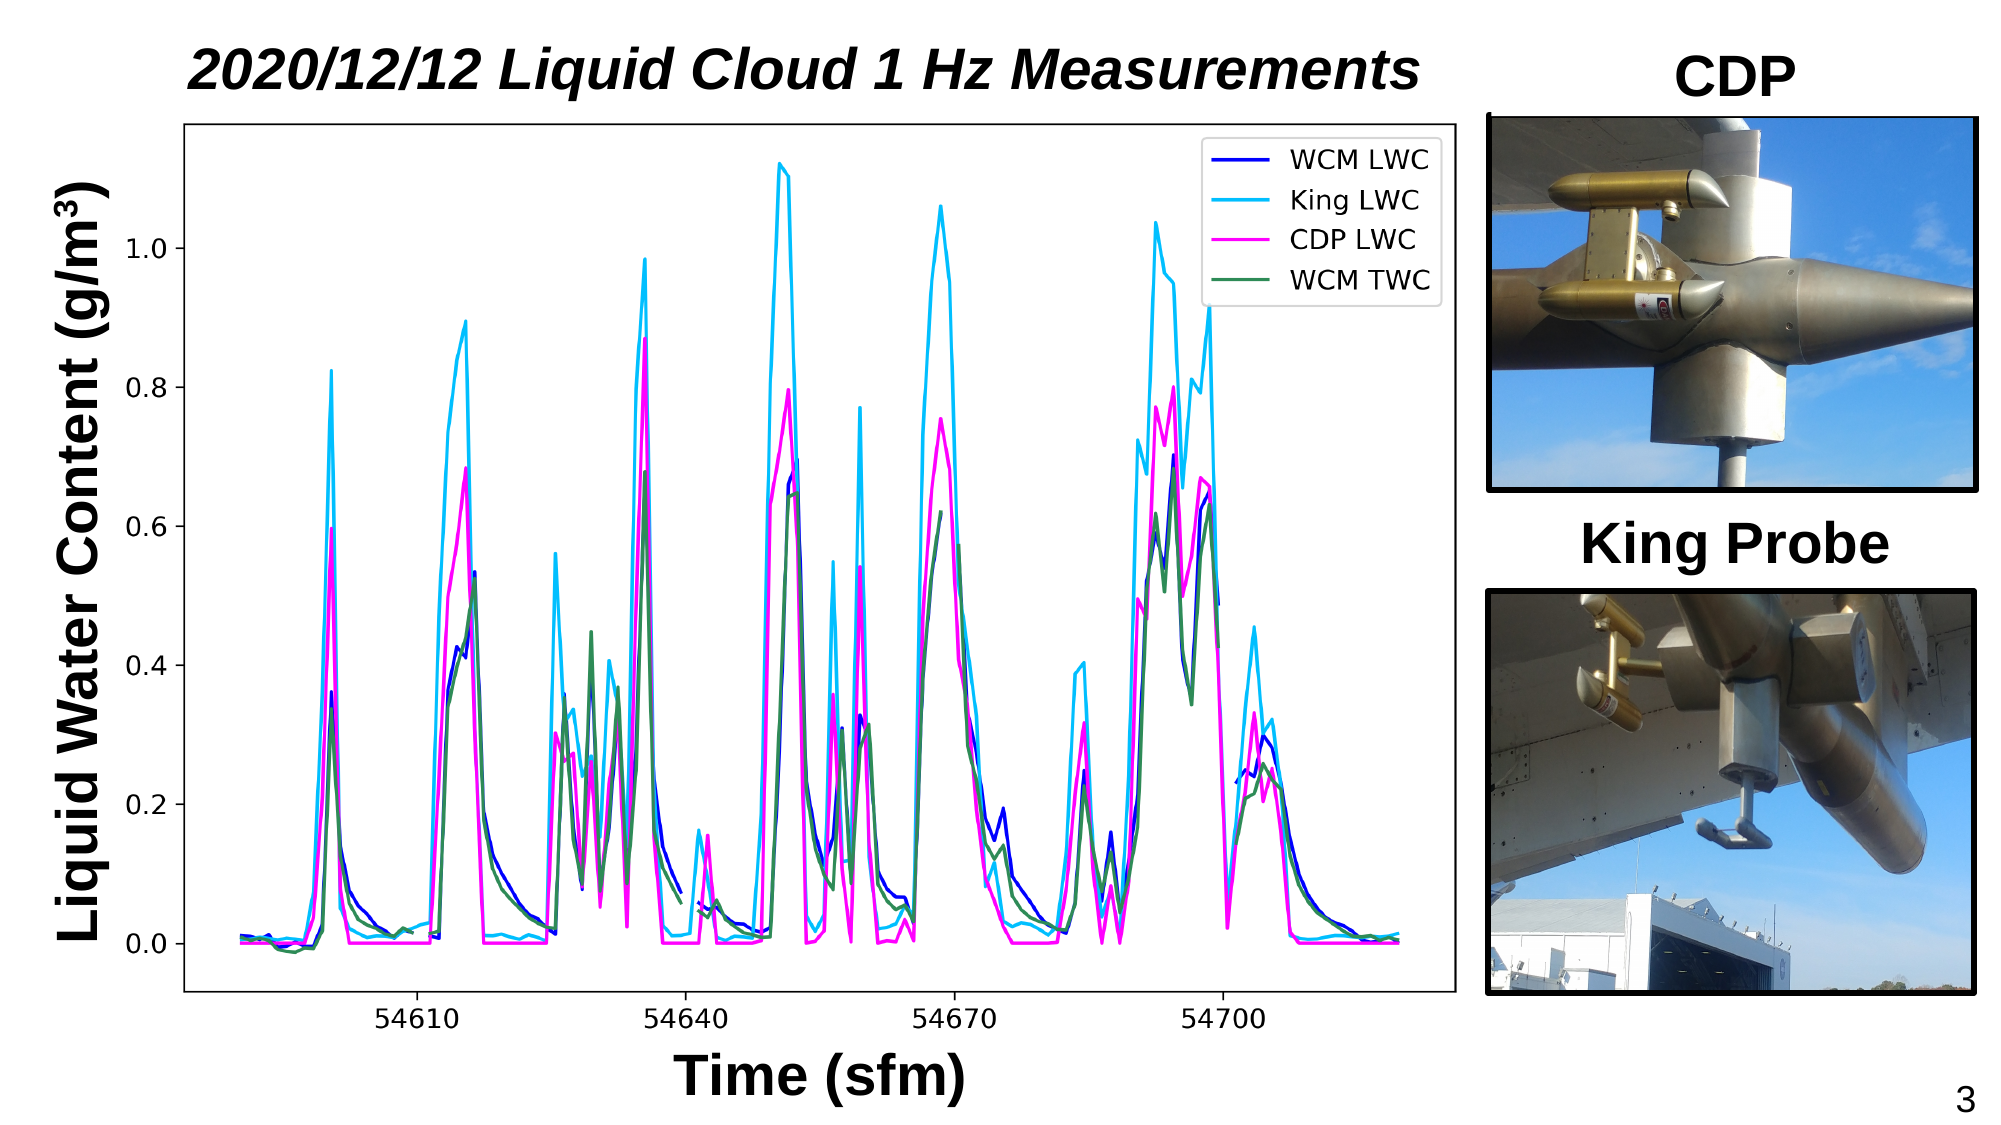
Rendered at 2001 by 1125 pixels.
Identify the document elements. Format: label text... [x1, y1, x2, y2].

picture [77, 123, 1473, 1081]
text_box King Probe [1491, 502, 1981, 583]
text_box Liquid Water Content (g/m3) [36, 120, 117, 1006]
picture [1491, 117, 1974, 488]
text_box 2020/12/12 Liquid Cloud 1 Hz Measurements [153, 6, 1459, 123]
picture [1490, 594, 1971, 990]
text_box Time (sfm) [618, 1035, 1024, 1115]
text_box CDP [1491, 36, 1981, 117]
